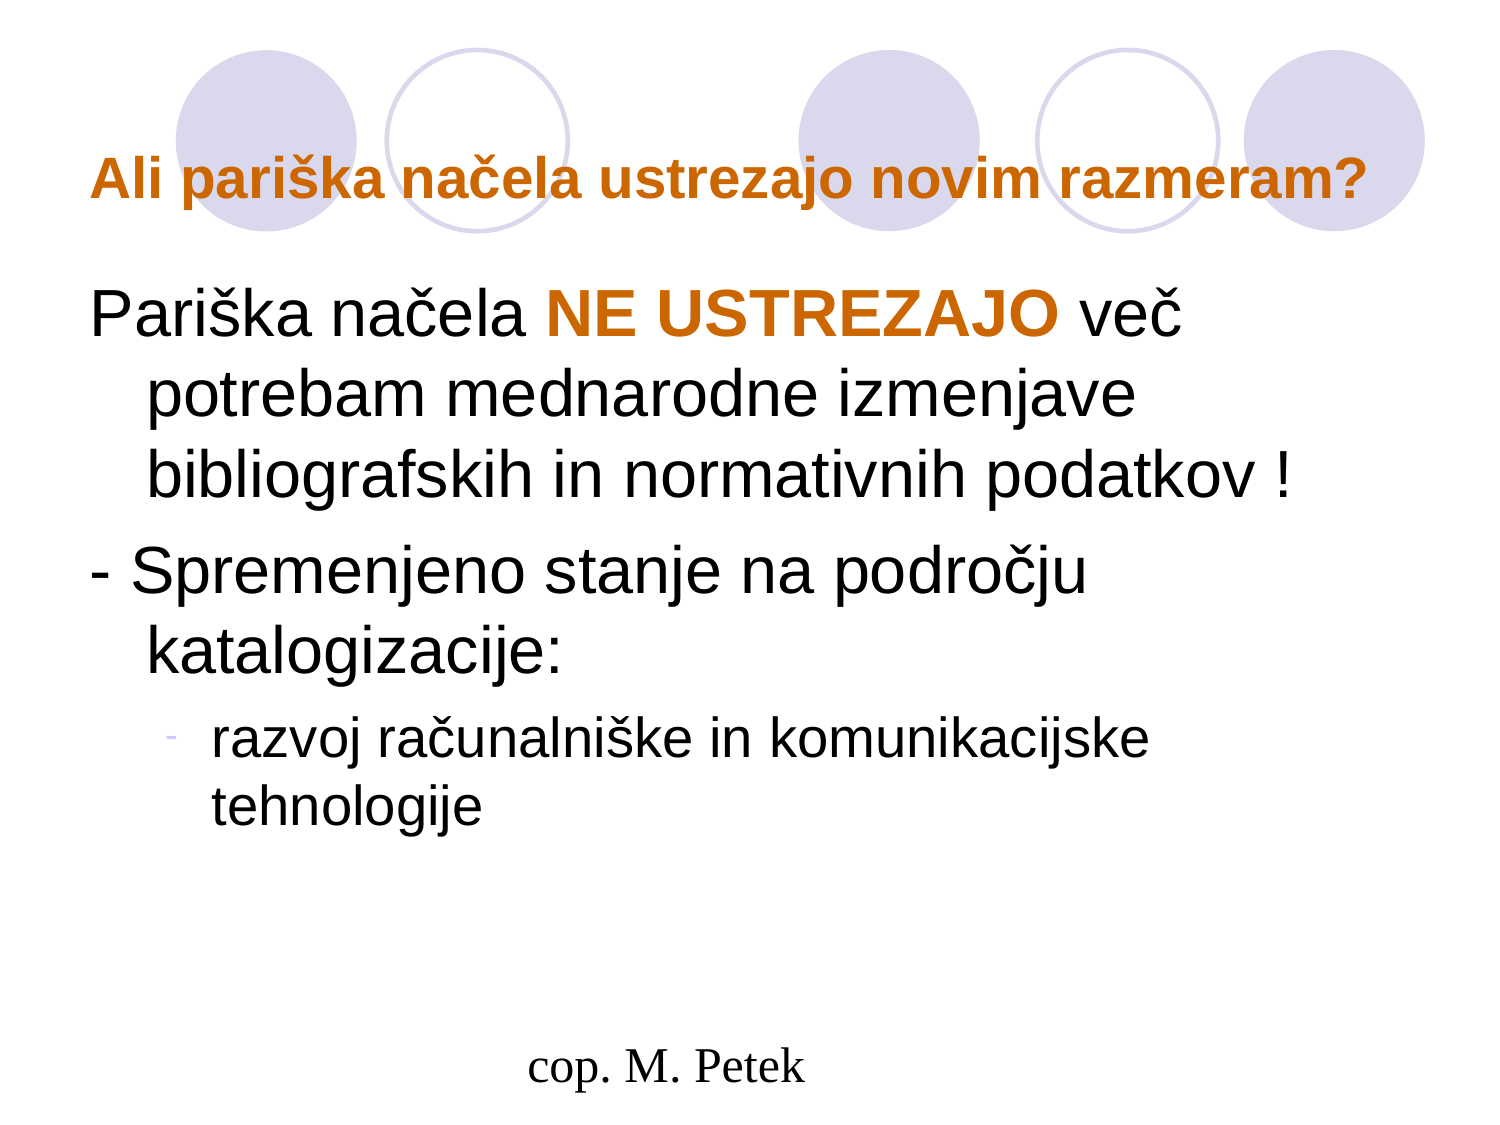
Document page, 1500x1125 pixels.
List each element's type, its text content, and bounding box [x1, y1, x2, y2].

list Pariška načela NE USTREZAJO več potrebam mednarodne izmenjave bibliografskih in normativnih podatkov ! - Spremenjeno stanje na področju katalogizacije: razvoj računalniške in komunikacijske tehnologije [75, 262, 1426, 1006]
title Ali pariška načela ustrezajo novim razmeram? [75, 0, 1426, 262]
